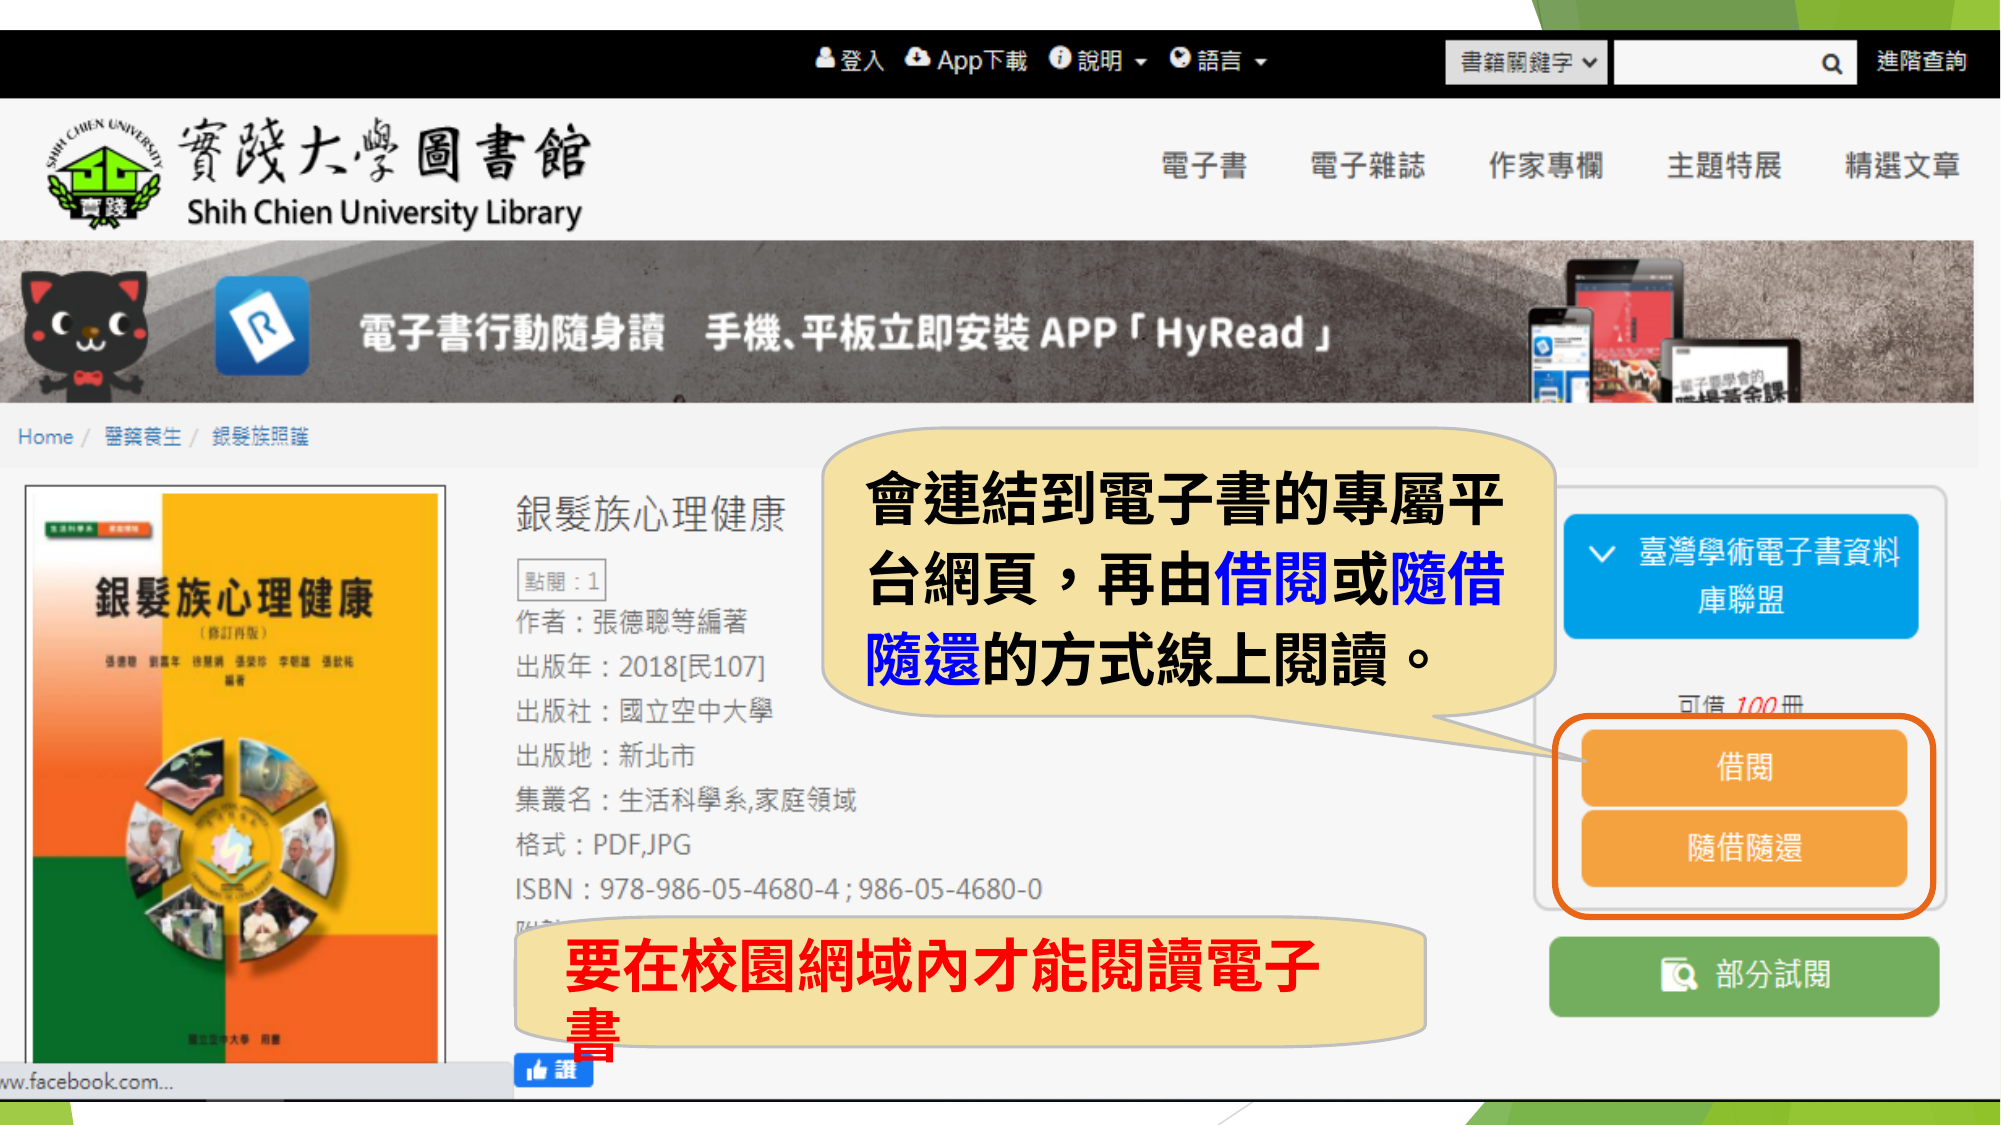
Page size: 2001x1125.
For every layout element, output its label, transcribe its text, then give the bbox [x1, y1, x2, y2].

text_box 會連結到電子書的專屬平台網頁，再由借閱或隨借隨還的方式線上閱讀。 [822, 428, 1556, 757]
picture [0, 30, 2000, 1102]
text_box 要在校園網域內才能閱讀電子書 [515, 916, 1426, 1047]
